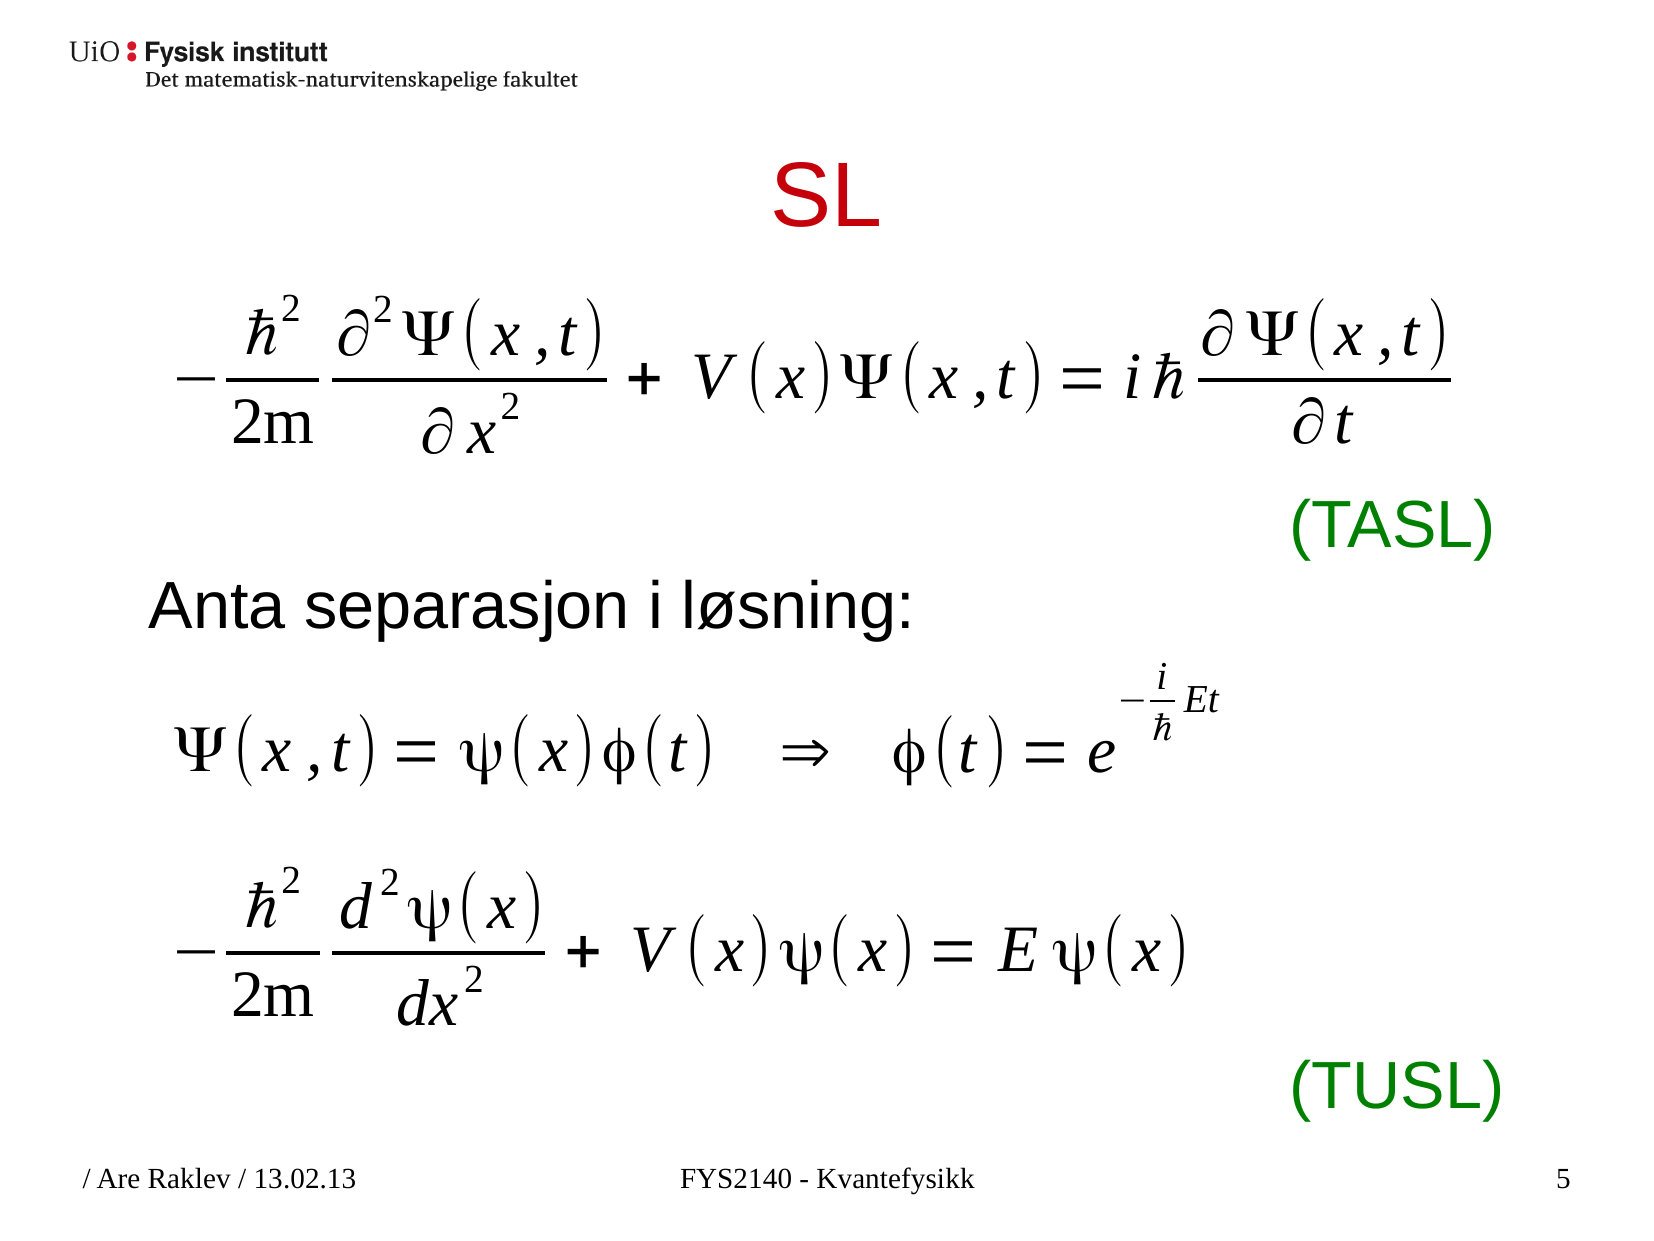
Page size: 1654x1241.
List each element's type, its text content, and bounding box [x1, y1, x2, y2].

title SL [82, 90, 1571, 298]
chart [774, 653, 1226, 792]
chart [165, 285, 1460, 468]
text_box (TASL) [1275, 479, 1538, 570]
chart [165, 858, 1195, 1041]
text_box (TUSL) [1275, 1040, 1538, 1131]
chart [165, 710, 722, 791]
picture [68, 37, 581, 93]
text_box Anta separasjon i løsning: [134, 560, 1072, 650]
